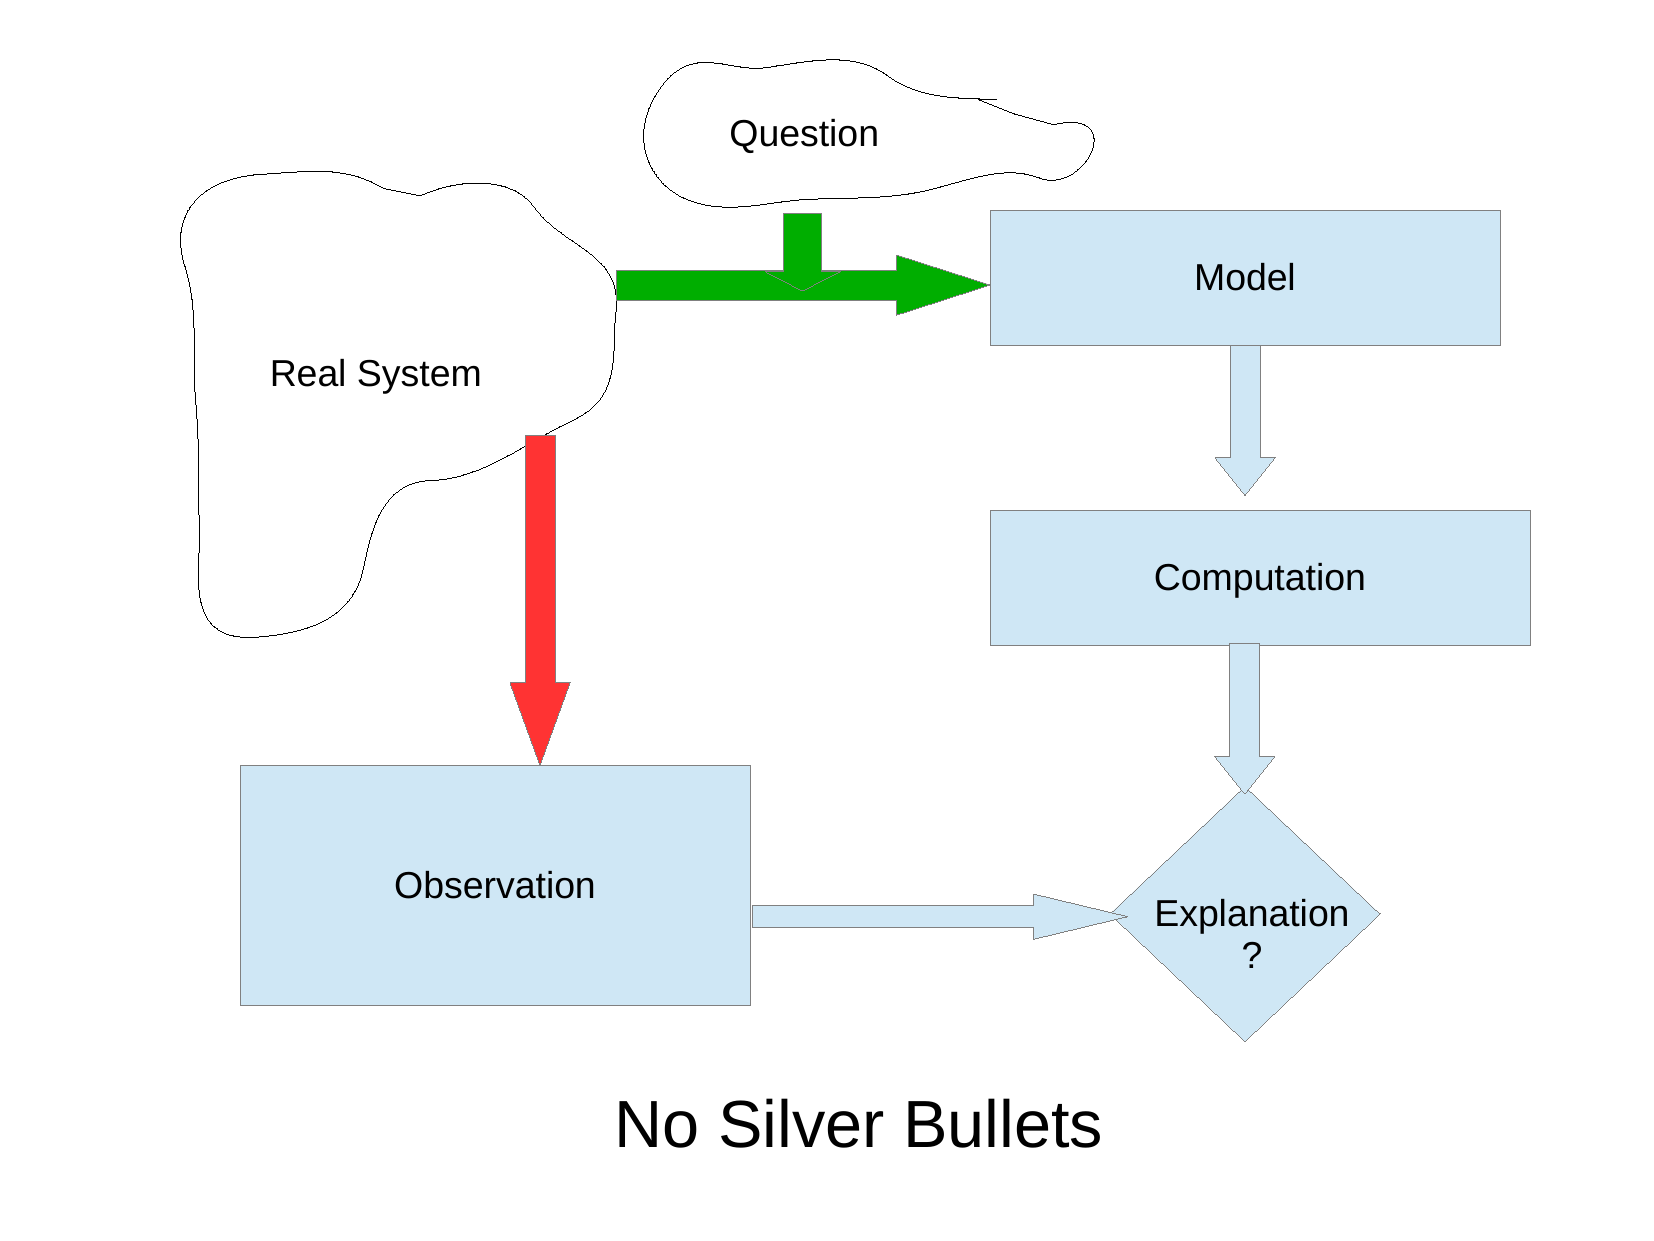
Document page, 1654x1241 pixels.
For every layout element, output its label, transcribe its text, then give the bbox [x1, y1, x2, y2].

text_box Question [714, 105, 895, 166]
text_box [1140, 643, 1350, 885]
text_box No Silver Bullets [600, 1080, 1119, 1170]
text_box Explanation? [1139, 885, 1377, 985]
text_box [1185, 985, 1305, 1042]
text_box Real System [255, 345, 498, 402]
text_box Computation [990, 510, 1531, 646]
text_box Model [990, 210, 1501, 346]
text_box [510, 435, 571, 766]
text_box [616, 213, 991, 316]
text_box Observation [240, 765, 751, 1006]
text_box [1215, 345, 1276, 496]
text_box [752, 886, 1139, 942]
